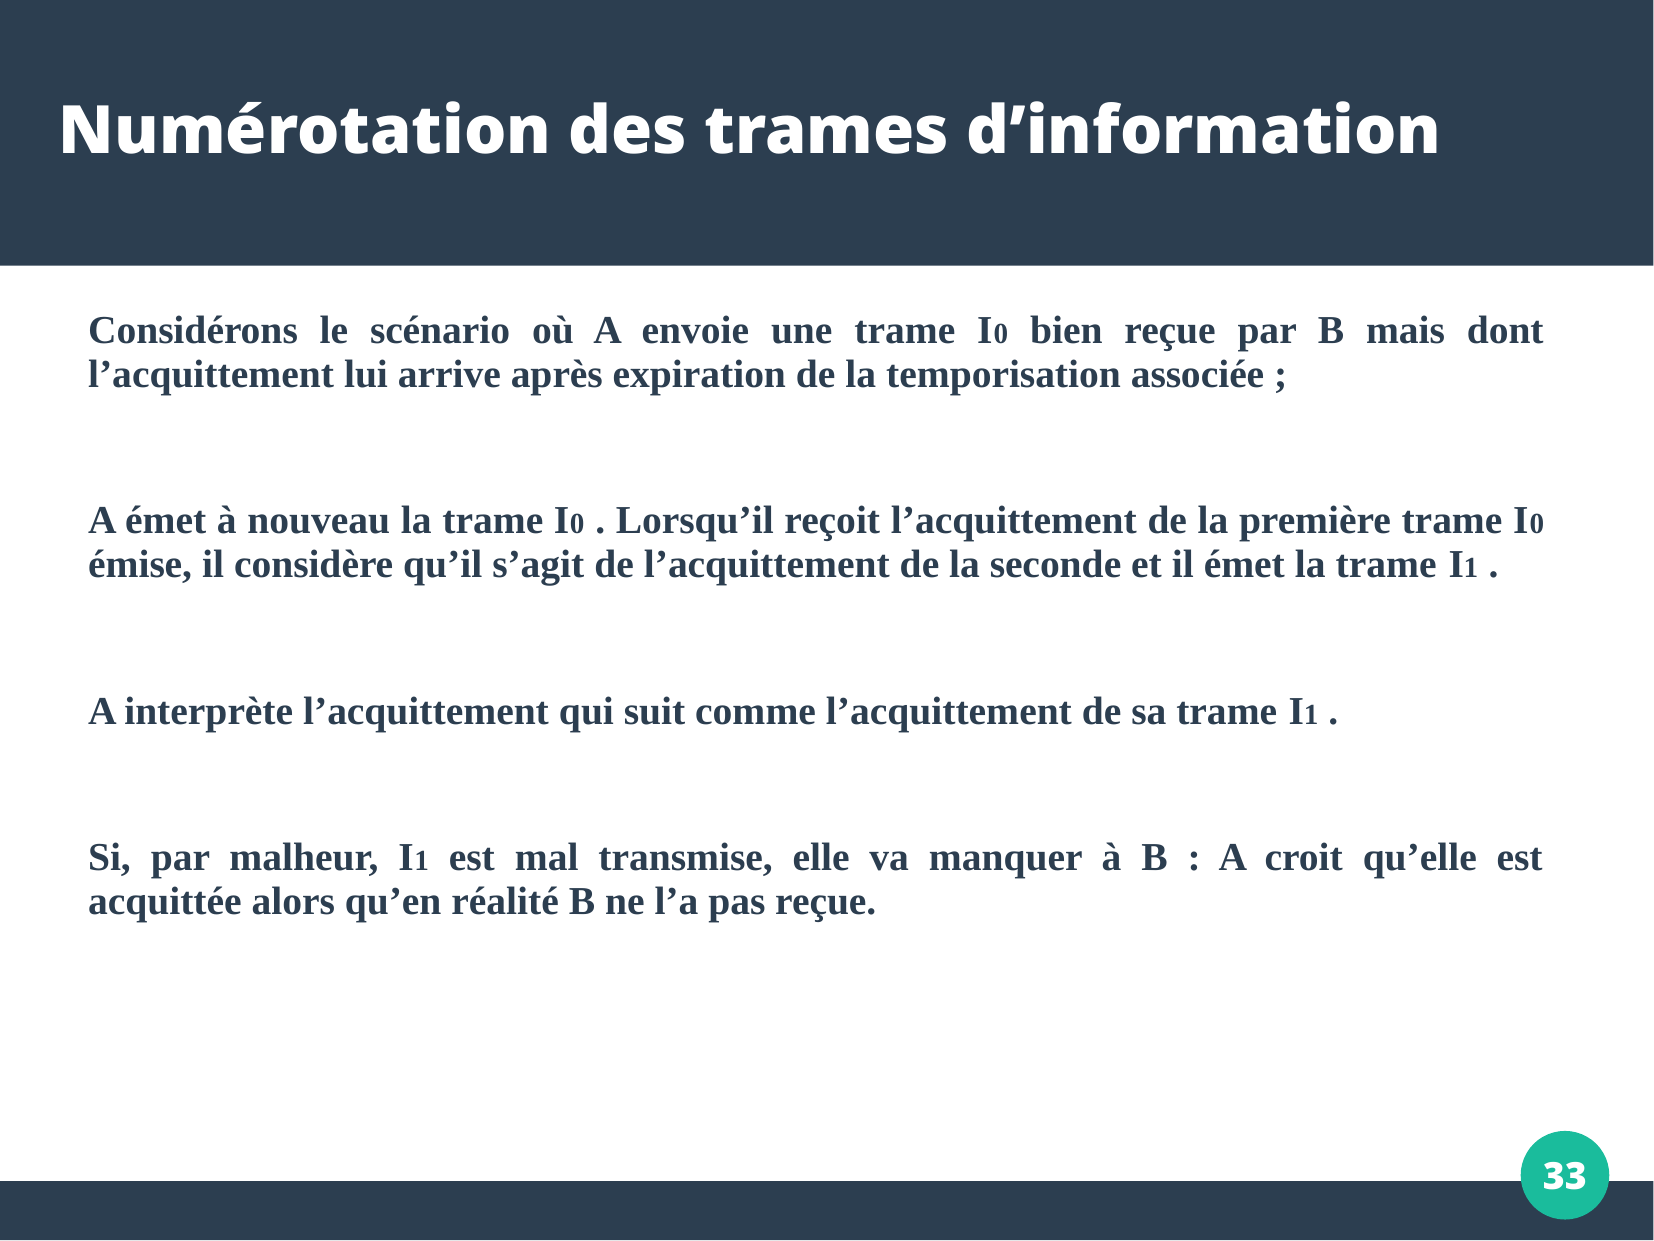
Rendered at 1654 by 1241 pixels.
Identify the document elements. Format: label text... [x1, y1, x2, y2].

text_box Considérons le scénario où A envoie une trame I0 bien reçue par B mais dont l’acquittement lui arrive après expiration de la temporisation associée ; A émet à nouveau la trame I0 . Lorsqu’il reçoit l’acquittement de la première trame I0 émise, il considère qu’il s’agit de l’acquittement de la seconde et il émet la trame I1 . A interprète l’acquittement qui suit comme l’acquittement de sa trame I1 . Si, par malheur, I1 est mal transmise, elle va manquer à B : A croit qu’elle est acquittée alors qu’en réalité B ne l’a pas reçue. [73, 301, 1560, 1077]
title Numérotation des trames d’information [59, 49, 1595, 207]
